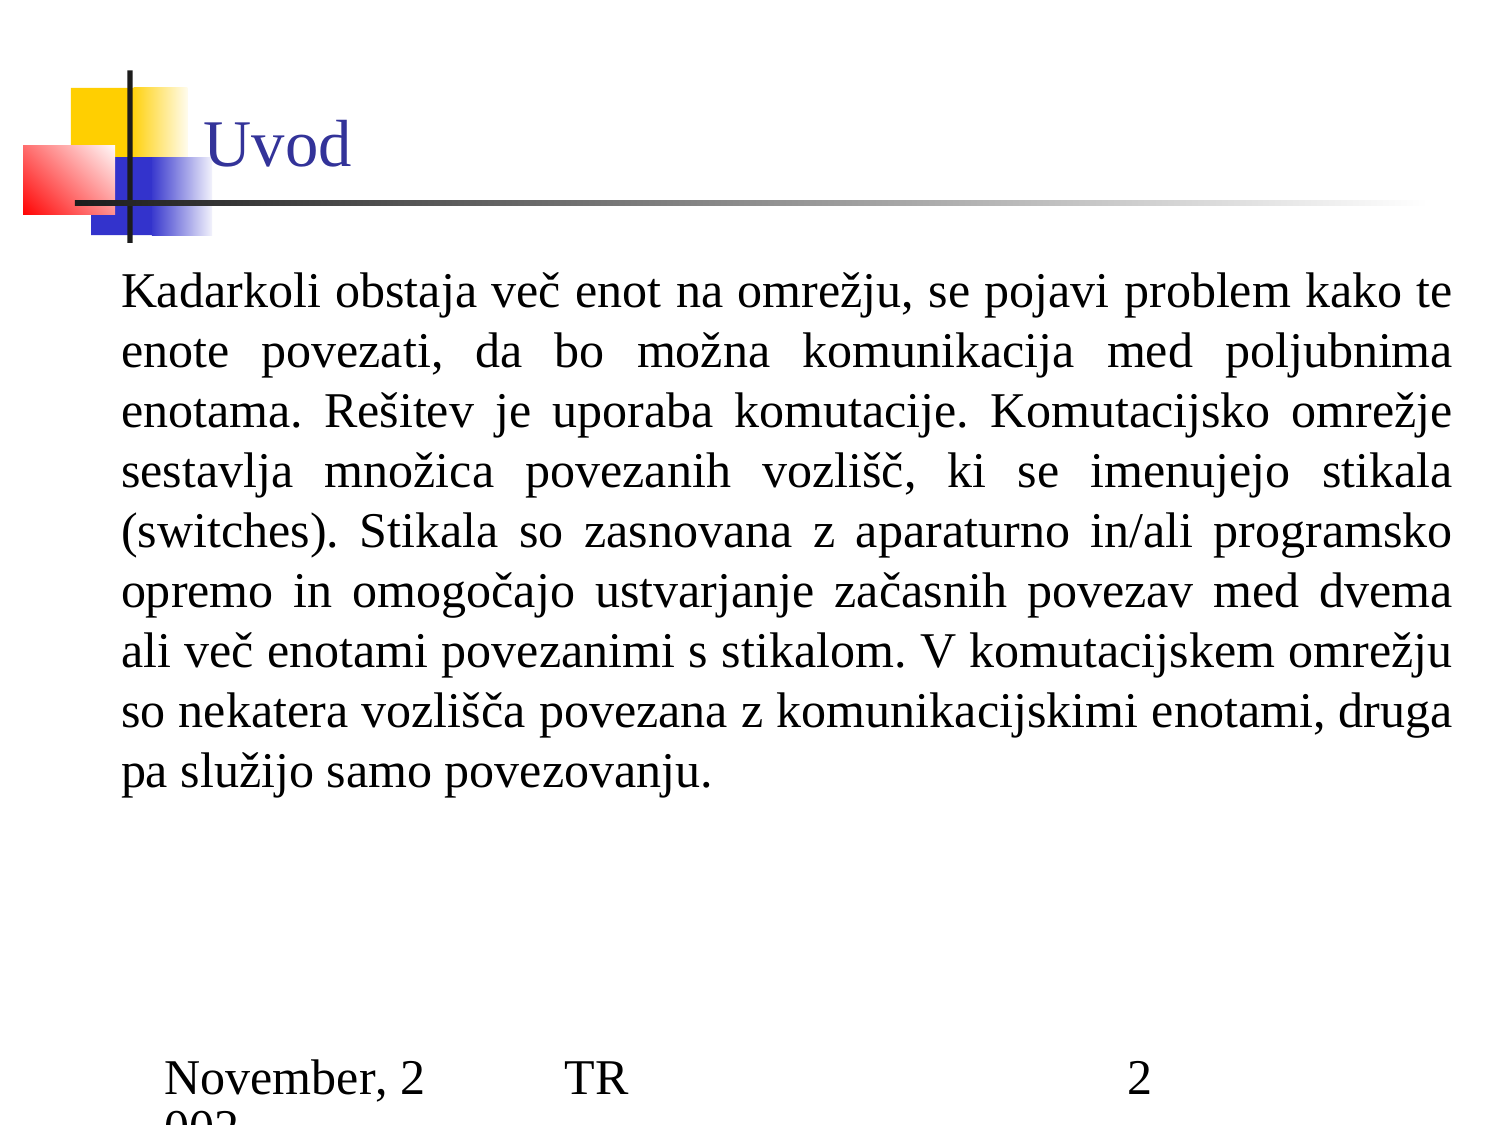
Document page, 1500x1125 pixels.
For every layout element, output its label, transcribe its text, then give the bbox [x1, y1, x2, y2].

list Kadarkoli obstaja več enot na omrežju, se pojavi problem kako te enote povezati, da bo možna komunikacija med poljubnima enotama. Rešitev je uporaba komutacije. Komutacijsko omrežje sestavlja množica povezanih vozlišč, ki se imenujejo stikala (switches). Stikala so zasnovana z aparaturno in/ali programsko opremo in omogočajo ustvarjanje začasnih povezav med dvema ali več enotami povezanimi s stikalom. V komutacijskem omrežju so nekatera vozlišča povezana z komunikacijskimi enotami, druga pa služijo samo povezovanju. [50, 249, 1469, 1007]
title Uvod [188, 92, 1468, 188]
